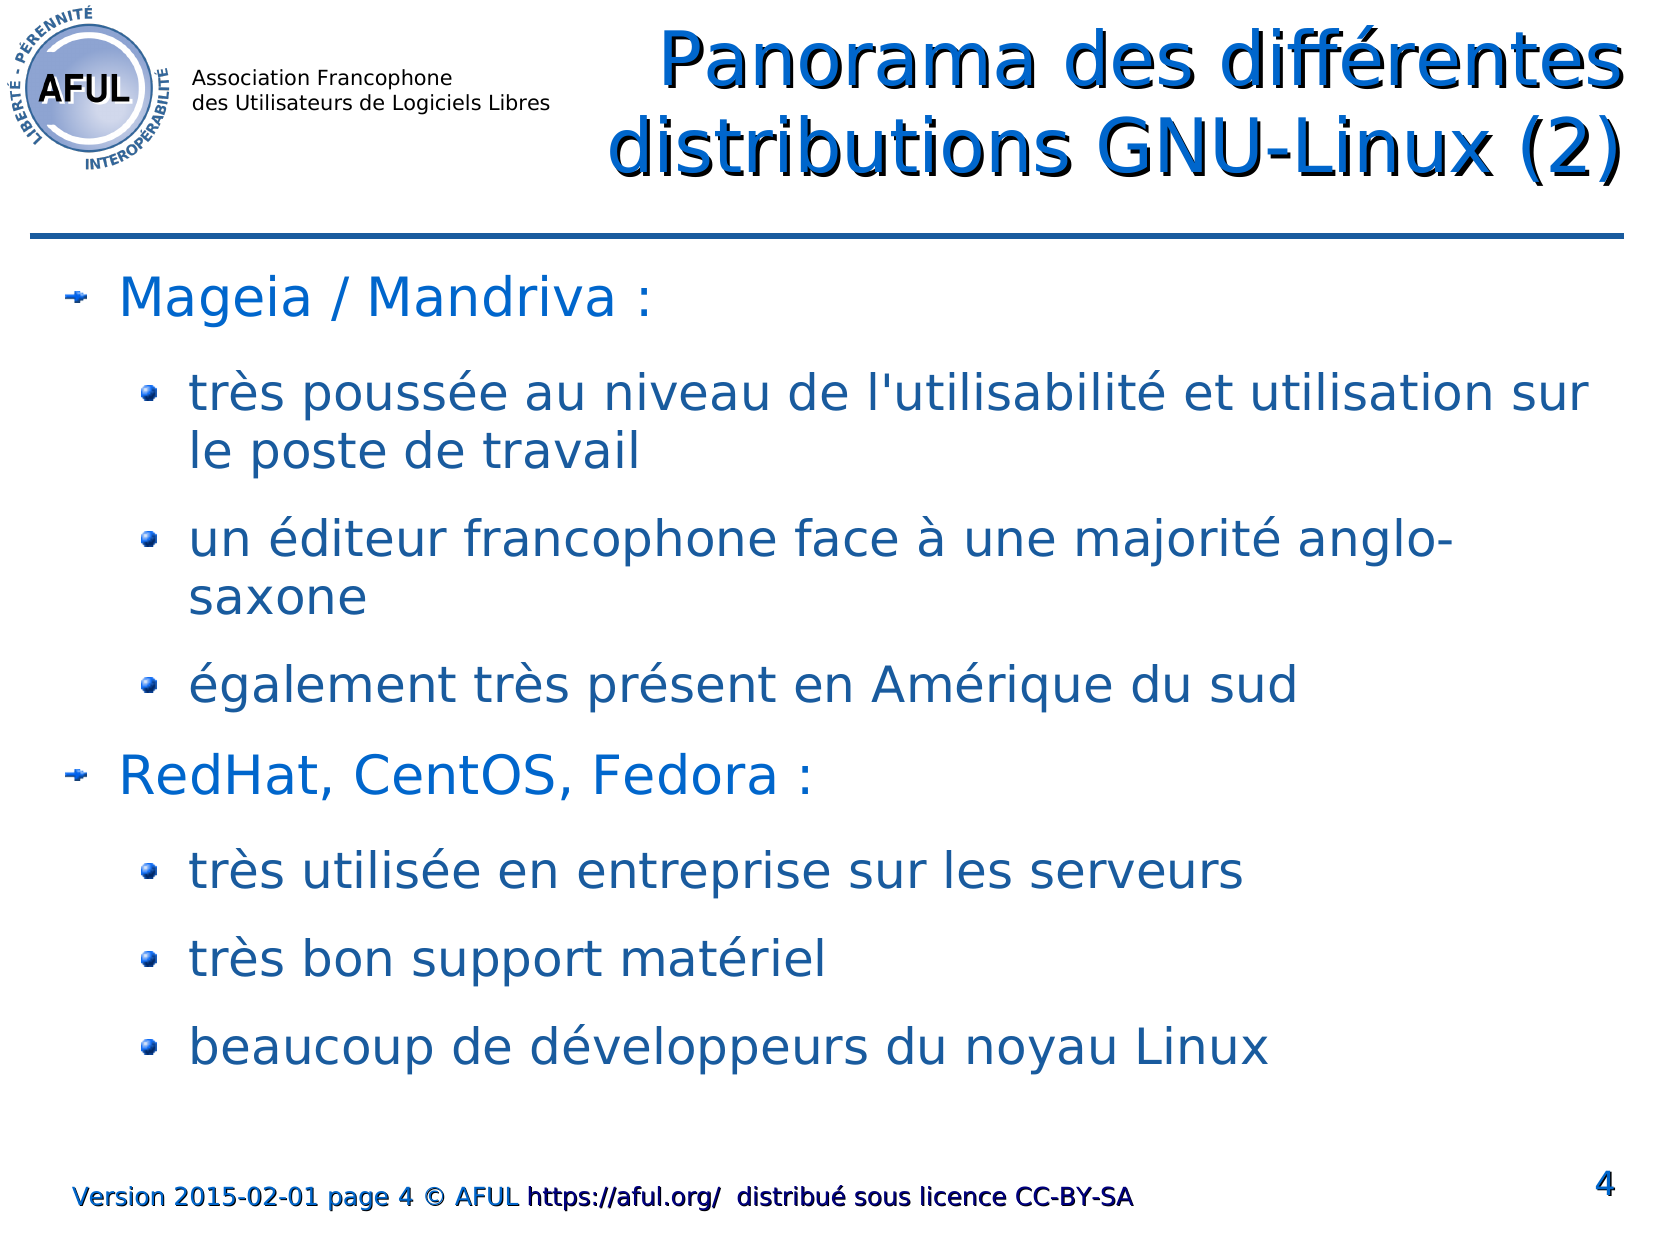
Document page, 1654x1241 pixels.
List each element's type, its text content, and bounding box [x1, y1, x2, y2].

list Mageia / Mandriva : très poussée au niveau de l'utilisabilité et utilisation sur le poste de travail un éditeur francophone face à une majorité anglo-saxone également très présent en Amérique du sud RedHat, CentOS, Fedora : très utilisée en entreprise sur les serveurs très bon support matériel beaucoup de développeurs du noyau Linux [47, 265, 1595, 1211]
picture [0, 0, 178, 178]
title Panorama des différentes distributions GNU-Linux (2) [501, 7, 1625, 200]
